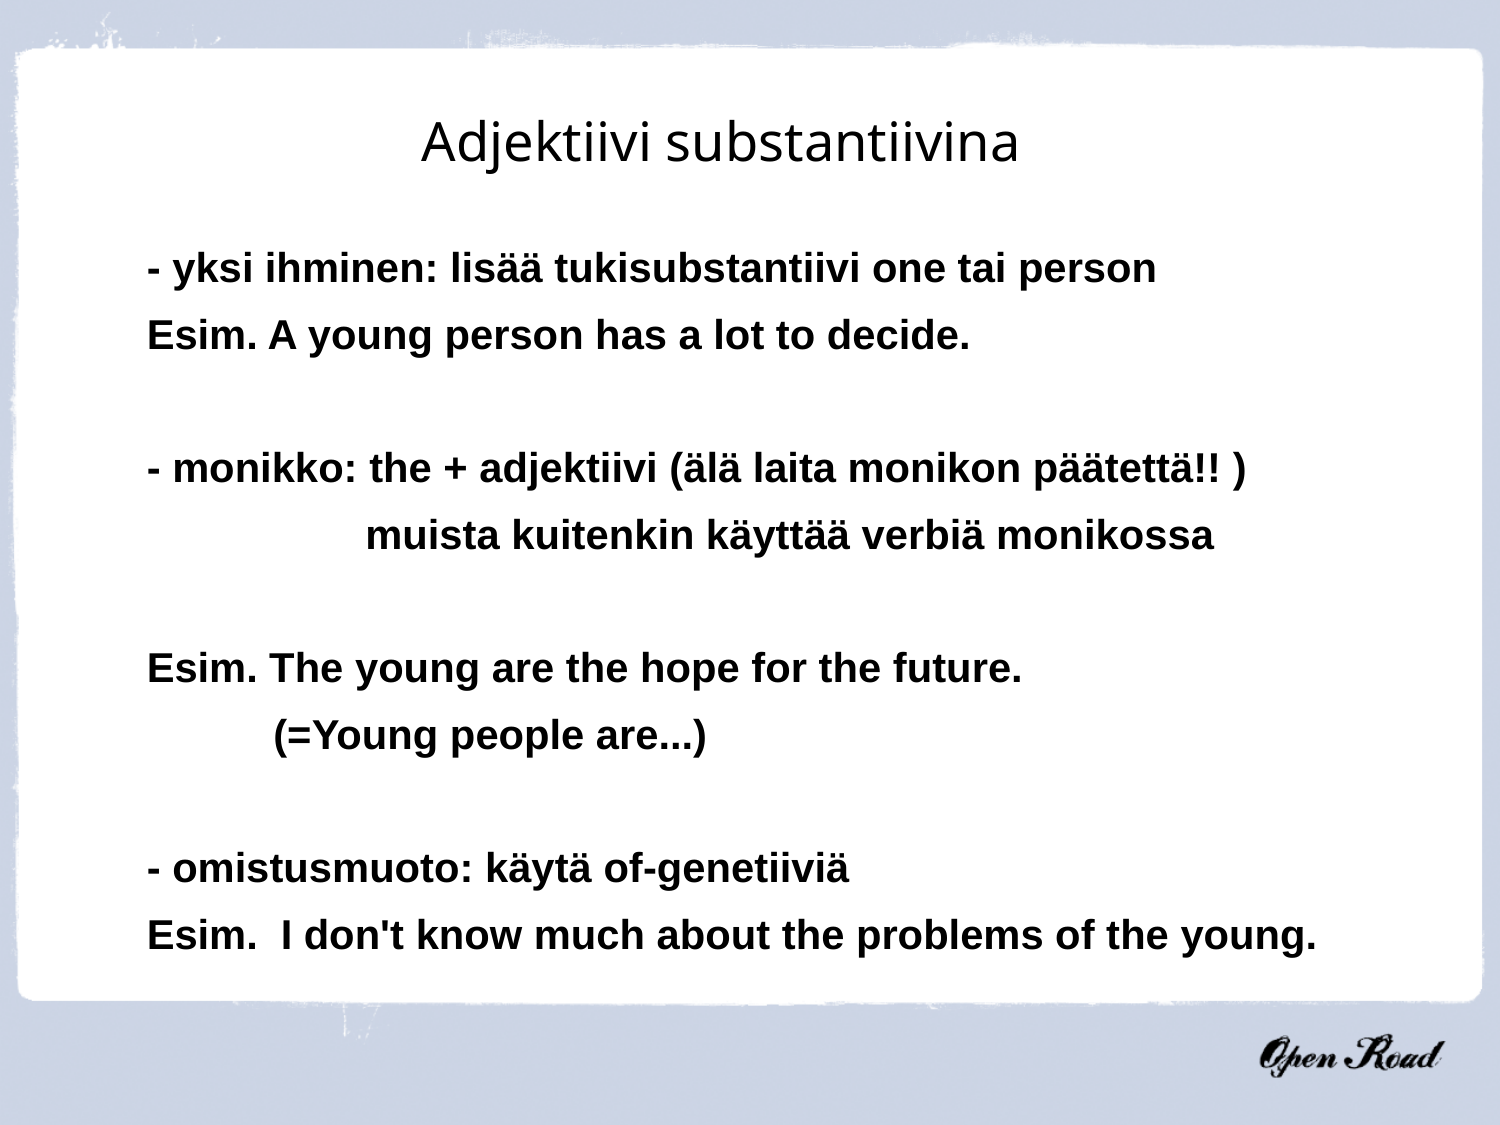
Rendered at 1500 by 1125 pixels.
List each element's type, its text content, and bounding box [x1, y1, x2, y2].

text_box Adjektiivi substantiivina [84, 47, 1359, 234]
text_box - yksi ihminen: lisää tukisubstantiivi one tai person Esim. A young person has a lot to decide. - monikko: the + adjektiivi (älä laita monikon päätettä!! ) muista kuitenkin käyttää verbiä monikossa Esim. The young are the hope for the future. (=Young people are...) - omistusmuoto: käytä of-genetiiviä Esim. I don't know much about the problems of the young. [131, 233, 1465, 1013]
